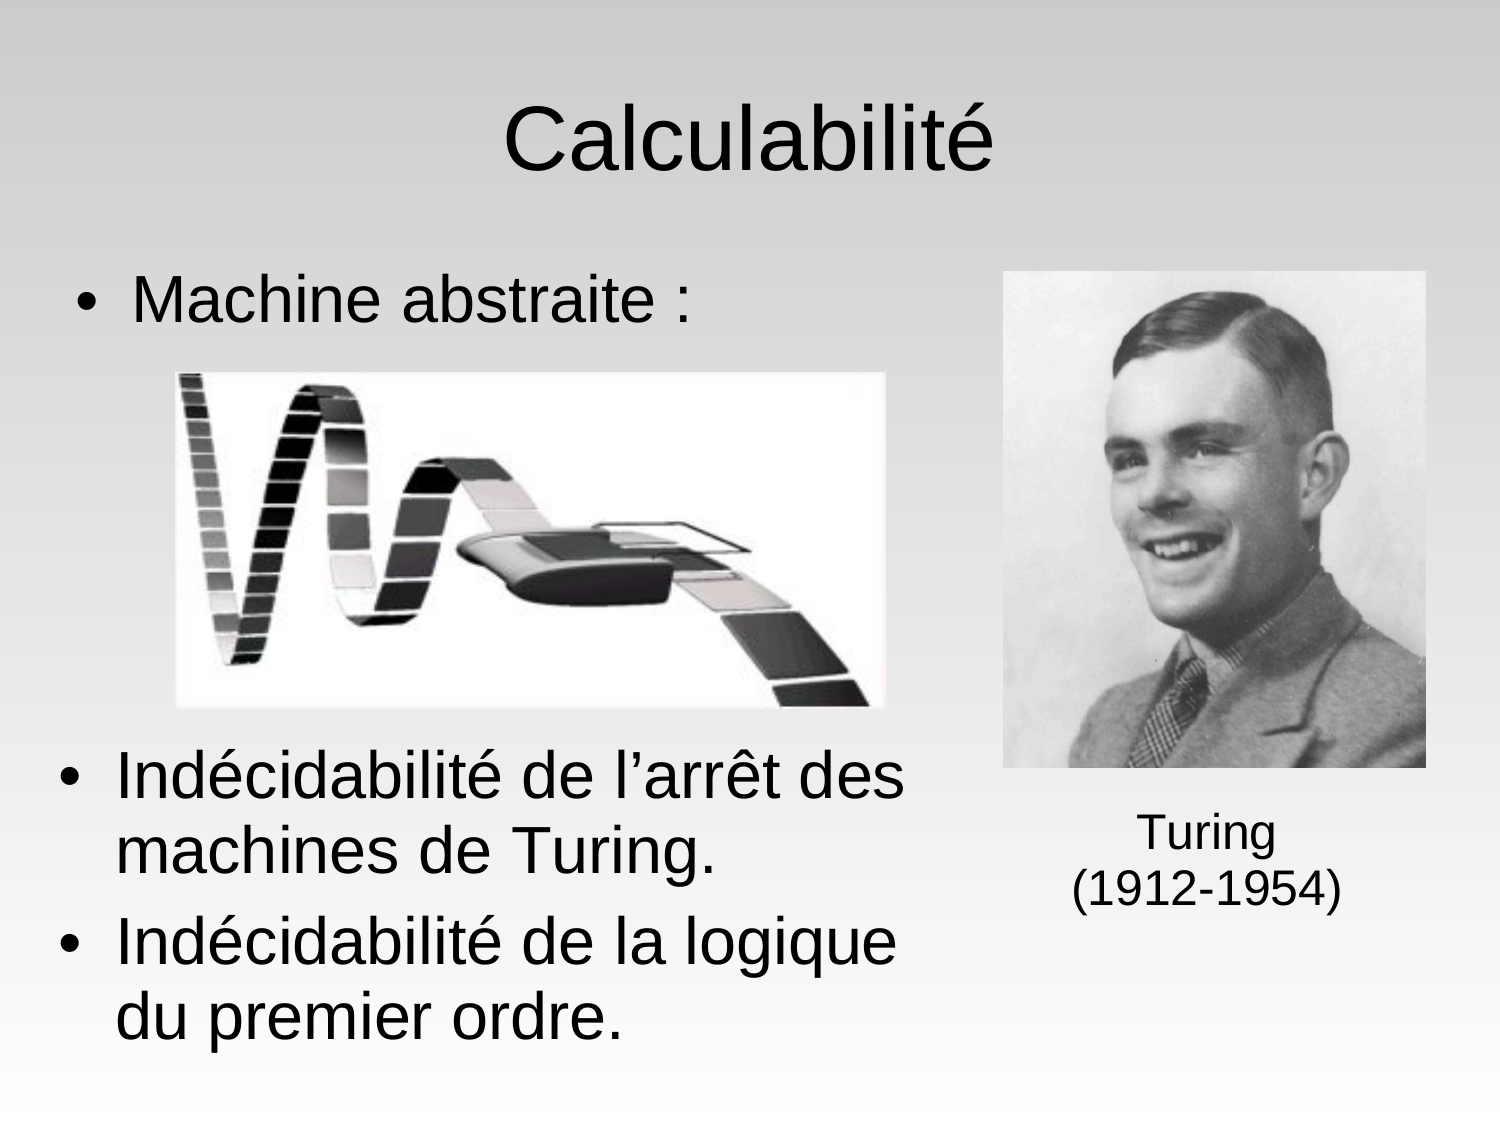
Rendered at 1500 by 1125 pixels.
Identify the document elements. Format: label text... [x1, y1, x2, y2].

title Calculabilité [75, 28, 1426, 250]
picture [1003, 271, 1426, 768]
picture [175, 372, 886, 709]
list Machine abstraite : [75, 262, 734, 562]
list Indécidabilité de l’arrêt des machines de Turing. Indécidabilité de la logique du premier ordre. [59, 738, 955, 1054]
text_box Turing (1912-1954) [1056, 797, 1359, 924]
